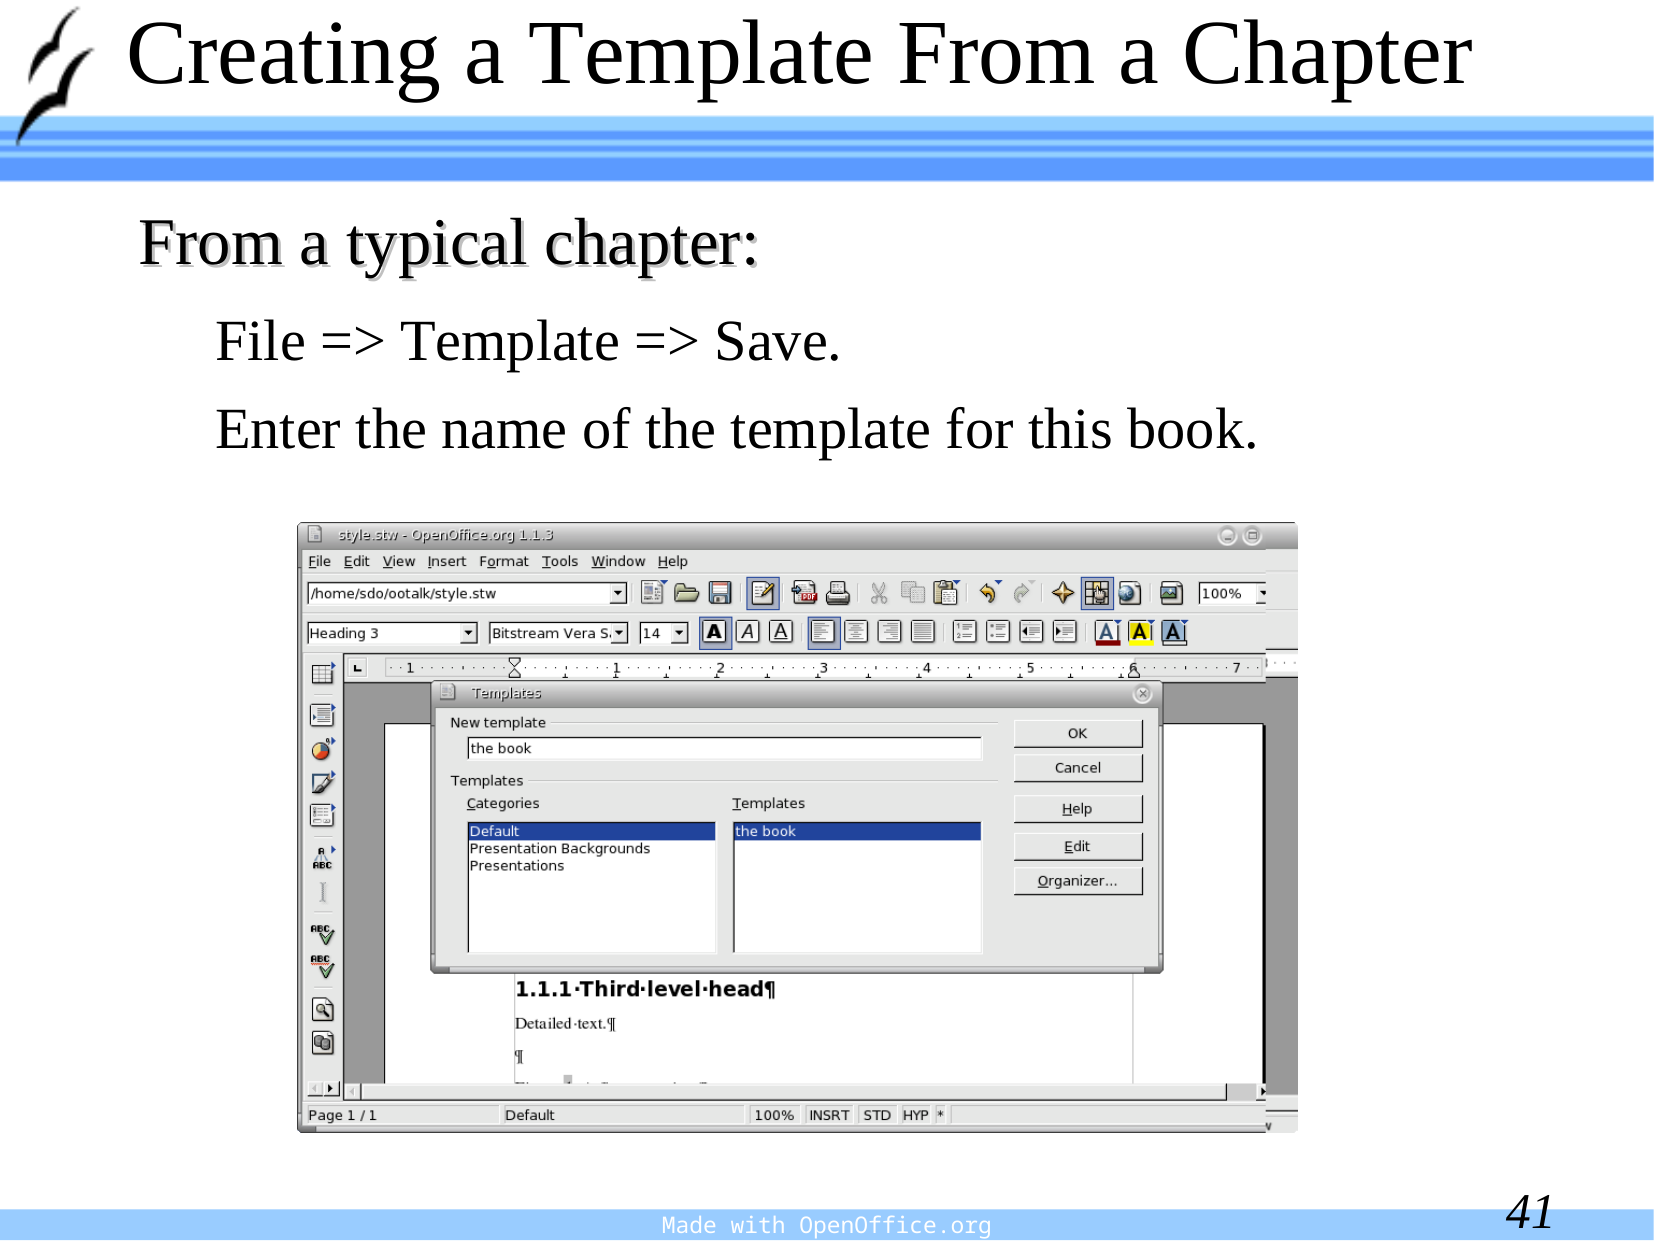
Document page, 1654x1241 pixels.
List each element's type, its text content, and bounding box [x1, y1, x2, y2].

picture [297, 522, 1298, 1133]
title Creating a Template From a Chapter [94, 0, 1507, 117]
picture [0, 0, 1654, 188]
list From a typical chapter: File => Template => Save. Enter the name of the template for this book. [120, 204, 1533, 1009]
